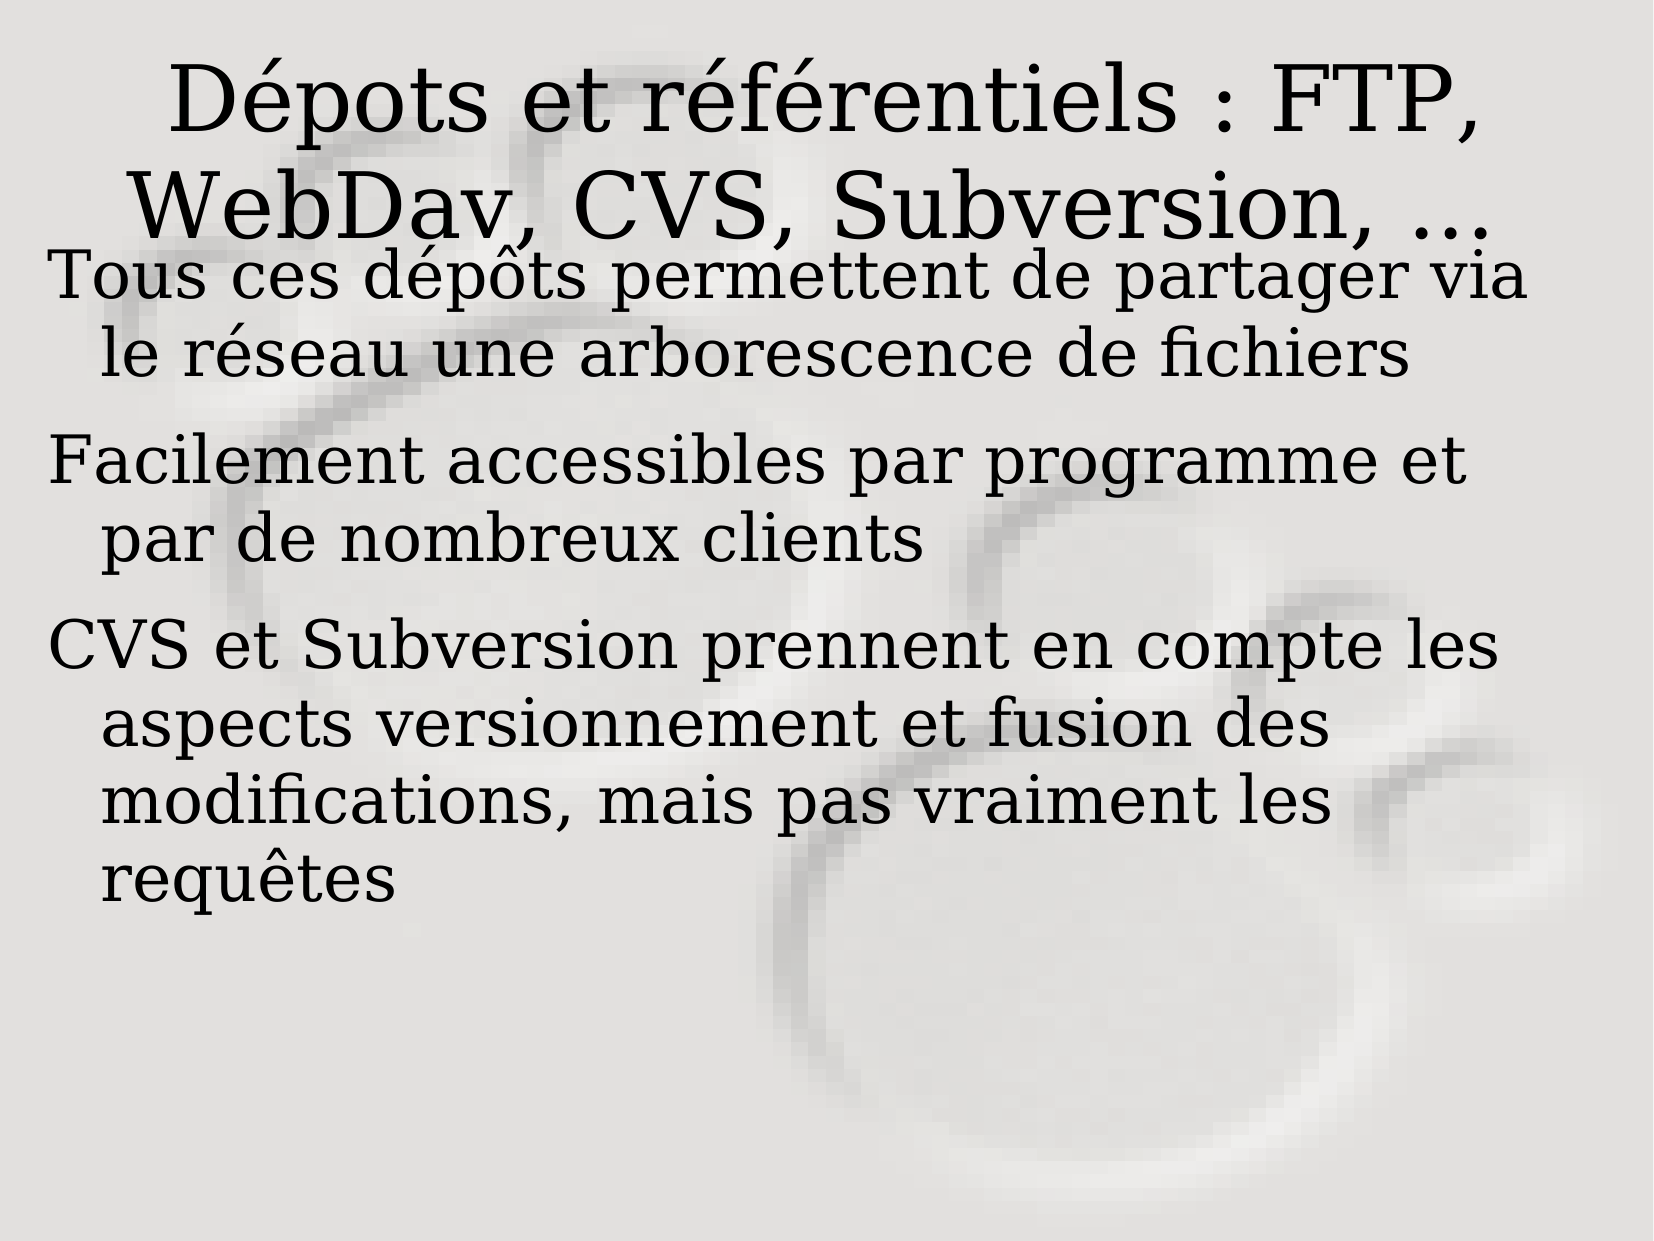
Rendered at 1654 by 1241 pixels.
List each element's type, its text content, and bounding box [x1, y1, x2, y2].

list Tous ces dépôts permettent de partager via le réseau une arborescence de fichiers Facilement accessibles par programme et par de nombreux clients CVS et Subversion prennent en compte les aspects versionnement et fusion des modifications, mais pas vraiment les requêtes [29, 236, 1595, 1152]
picture [0, 0, 1654, 1241]
title Dépots et référentiels : FTP, WebDav, CVS, Subversion, ... [82, 45, 1571, 236]
